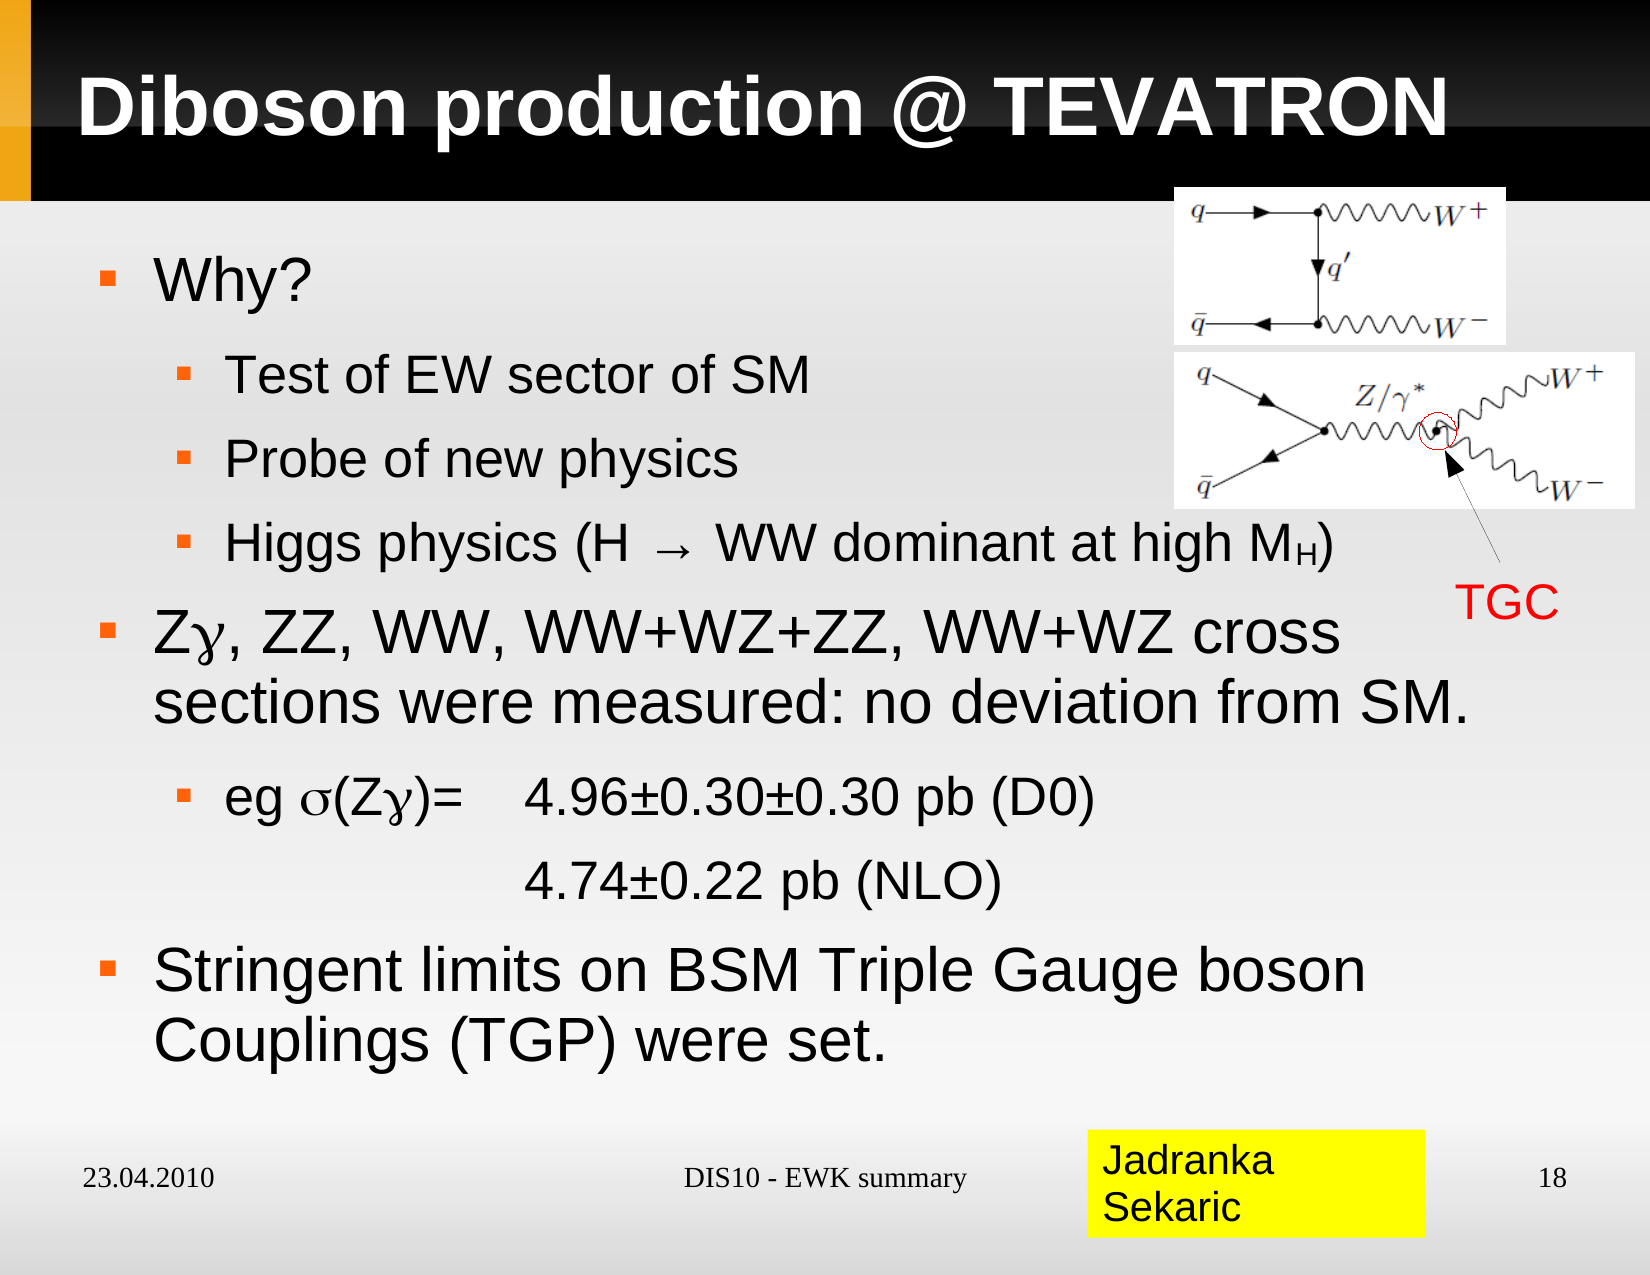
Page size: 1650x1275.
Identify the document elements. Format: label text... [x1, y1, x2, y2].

list Why? Test of EW sector of SM Probe of new physics Higgs physics (H → WW dominant at high MH) Zg, ZZ, WW, WW+WZ+ZZ, WW+WZ cross sections were measured: no deviation from SM. eg s(Zg)= 4.96±0.30±0.30 pb (D0) 4.74±0.22 pb (NLO) Stringent limits on BSM Triple Gauge boson Couplings (TGP) were set. [82, 245, 1568, 1115]
title Diboson production @ TEVATRON [76, 7, 1562, 206]
text_box Jadranka Sekaric [1087, 1129, 1426, 1238]
text_box TGC [1439, 566, 1576, 638]
picture [0, 0, 1650, 1275]
